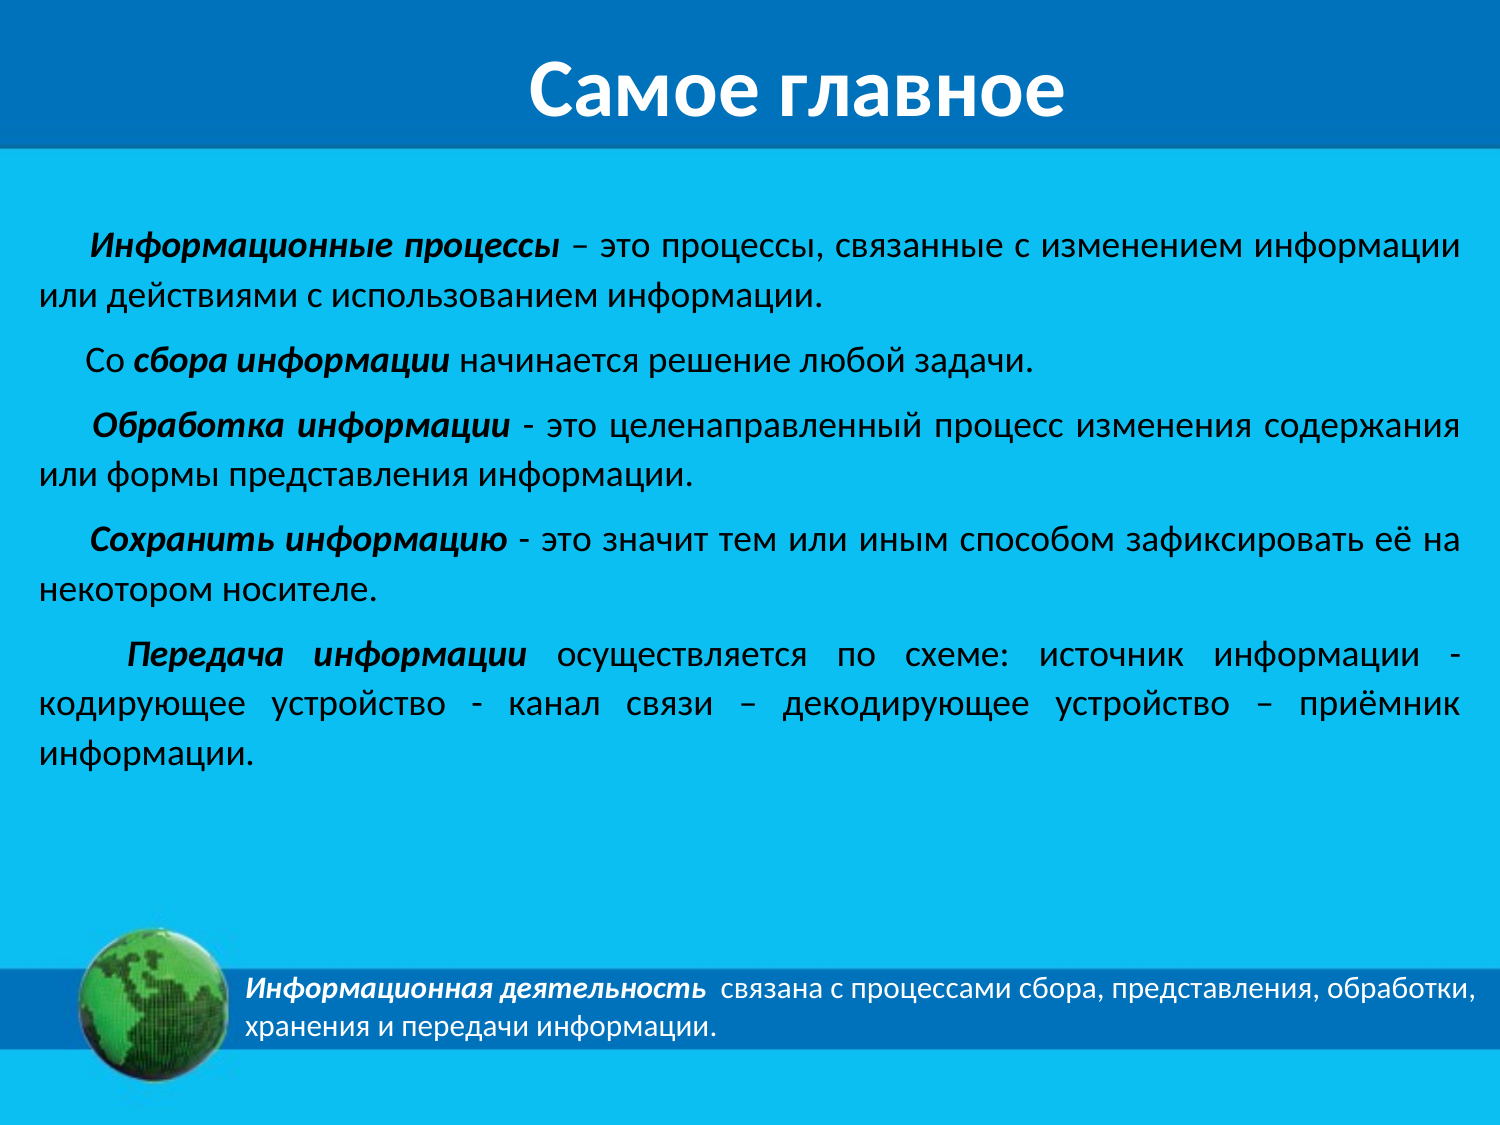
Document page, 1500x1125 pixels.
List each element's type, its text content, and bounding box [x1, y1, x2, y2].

text_box Самое главное [171, 30, 1425, 135]
picture [0, 924, 230, 1084]
text_box Информационная деятельность связана с процессами сбора, представления, обработки, хранения и передачи информации. [230, 959, 1500, 1051]
picture [0, 0, 1500, 146]
text_box Информационные процессы – это процессы, связанные с изменением информации или действиями с использованием информации. Со сбора информации начинается решение любой задачи. Обработка информации - это целенаправленный процесс изменения содержания или формы представления информации. Сохранить информацию - это значит тем или иным способом зафиксировать её на некотором носителе. Передача информации осуществляется по схеме: источник информации - кодирующее устройство - канал связи – декодирующее устройство – приёмник информации. [23, 207, 1477, 781]
